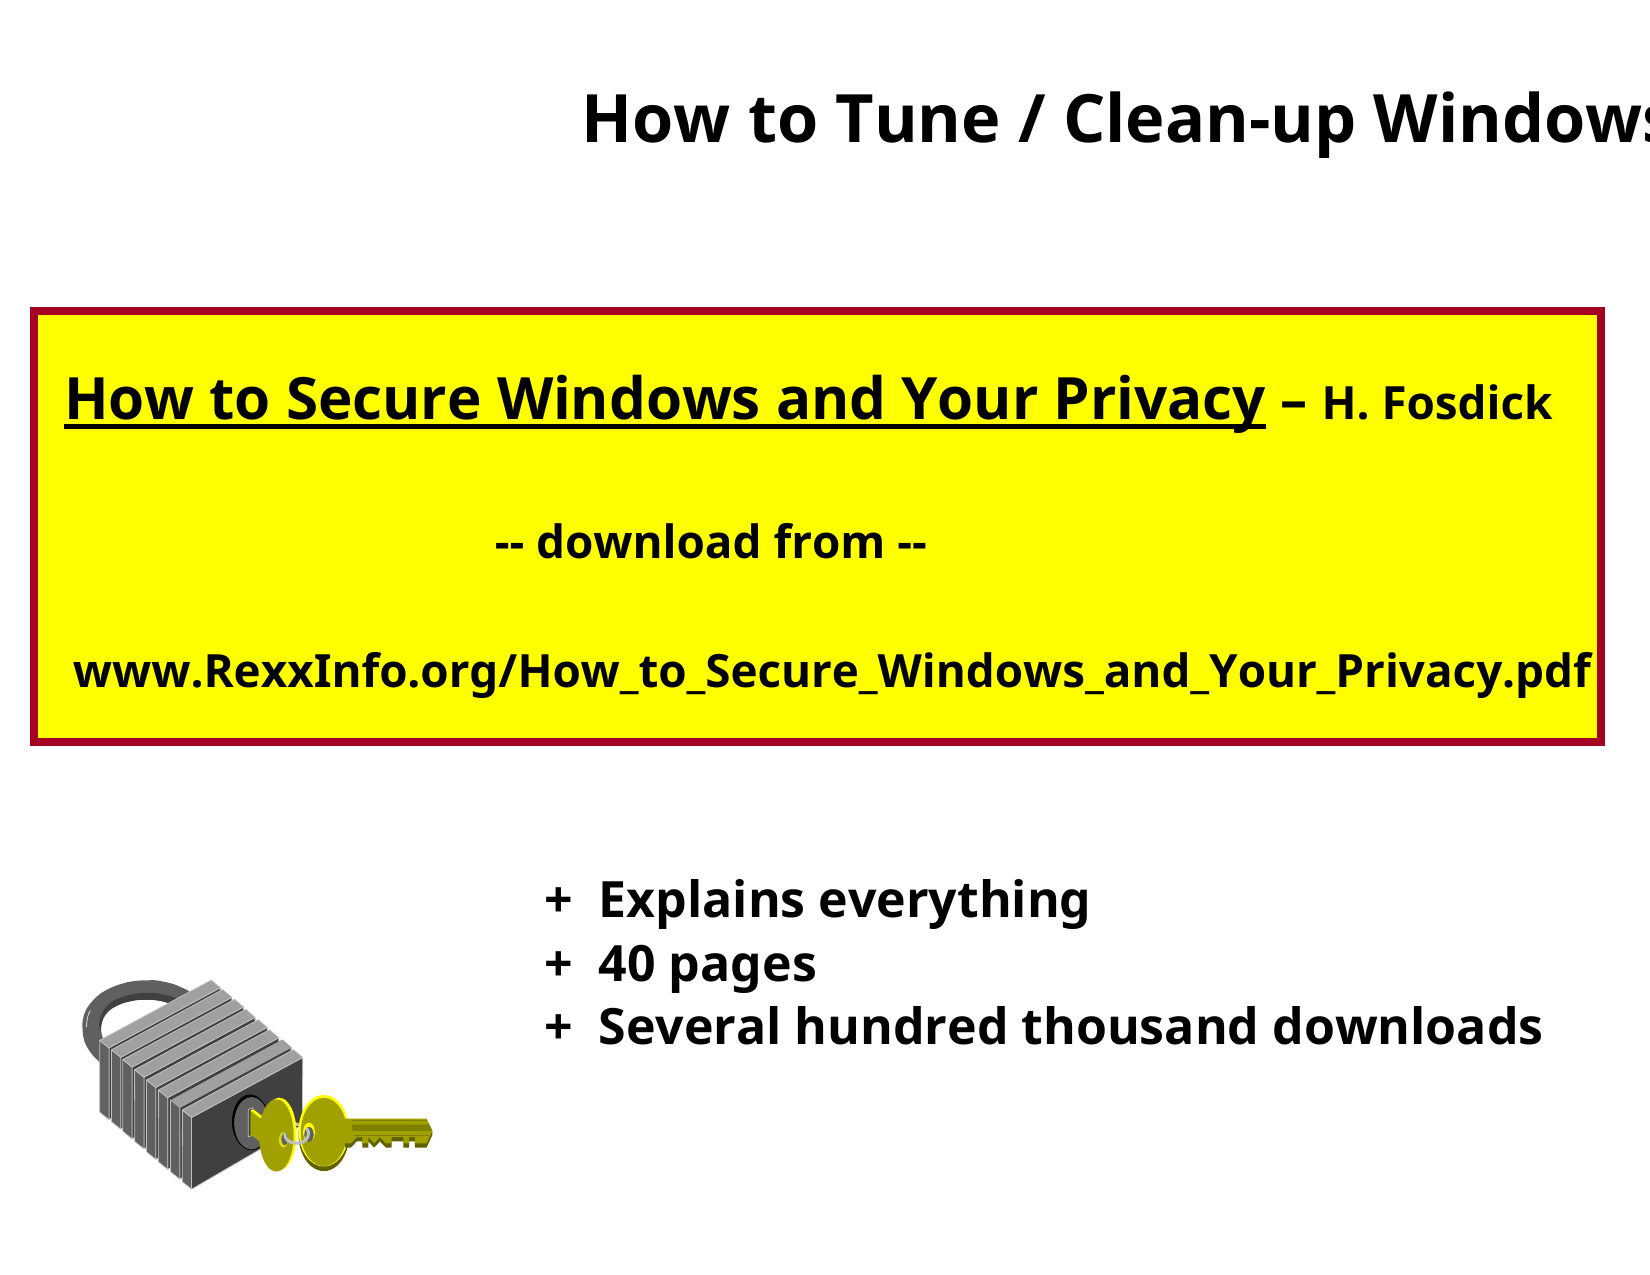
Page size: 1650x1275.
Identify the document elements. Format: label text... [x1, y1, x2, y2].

text_box How to Secure Windows and Your Privacy – H. Fosdick -- download from -- www.RexxInfo.org/How_to_Secure_Windows_and_Your_Privacy.pdf [34, 311, 1602, 743]
text_box How to Tune / Clean-up Windows [566, 63, 1116, 164]
text_box + Explains everything + 40 pages + Several hundred thousand downloads [529, 856, 1522, 1063]
picture [82, 978, 433, 1192]
